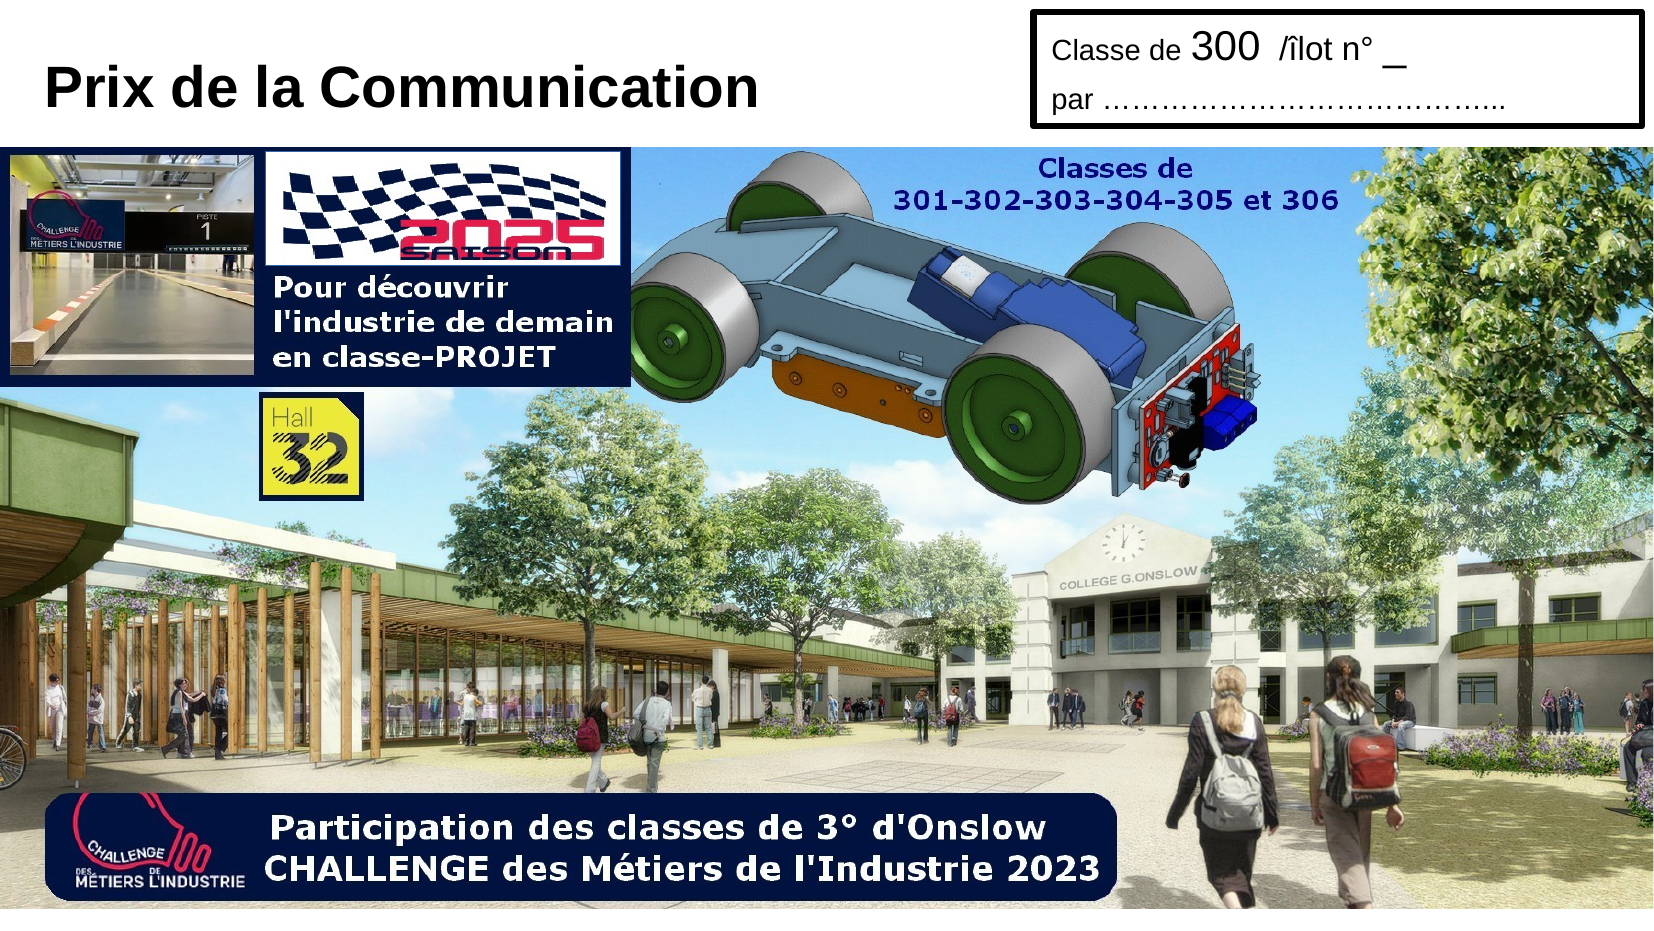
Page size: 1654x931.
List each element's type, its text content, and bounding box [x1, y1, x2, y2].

text_box [265, 151, 621, 266]
text_box Classe de 300 /îlot n° _ par …………………………………... [1033, 11, 1642, 127]
picture [0, 147, 1654, 909]
text_box Prix de la Communication [29, 47, 1093, 136]
